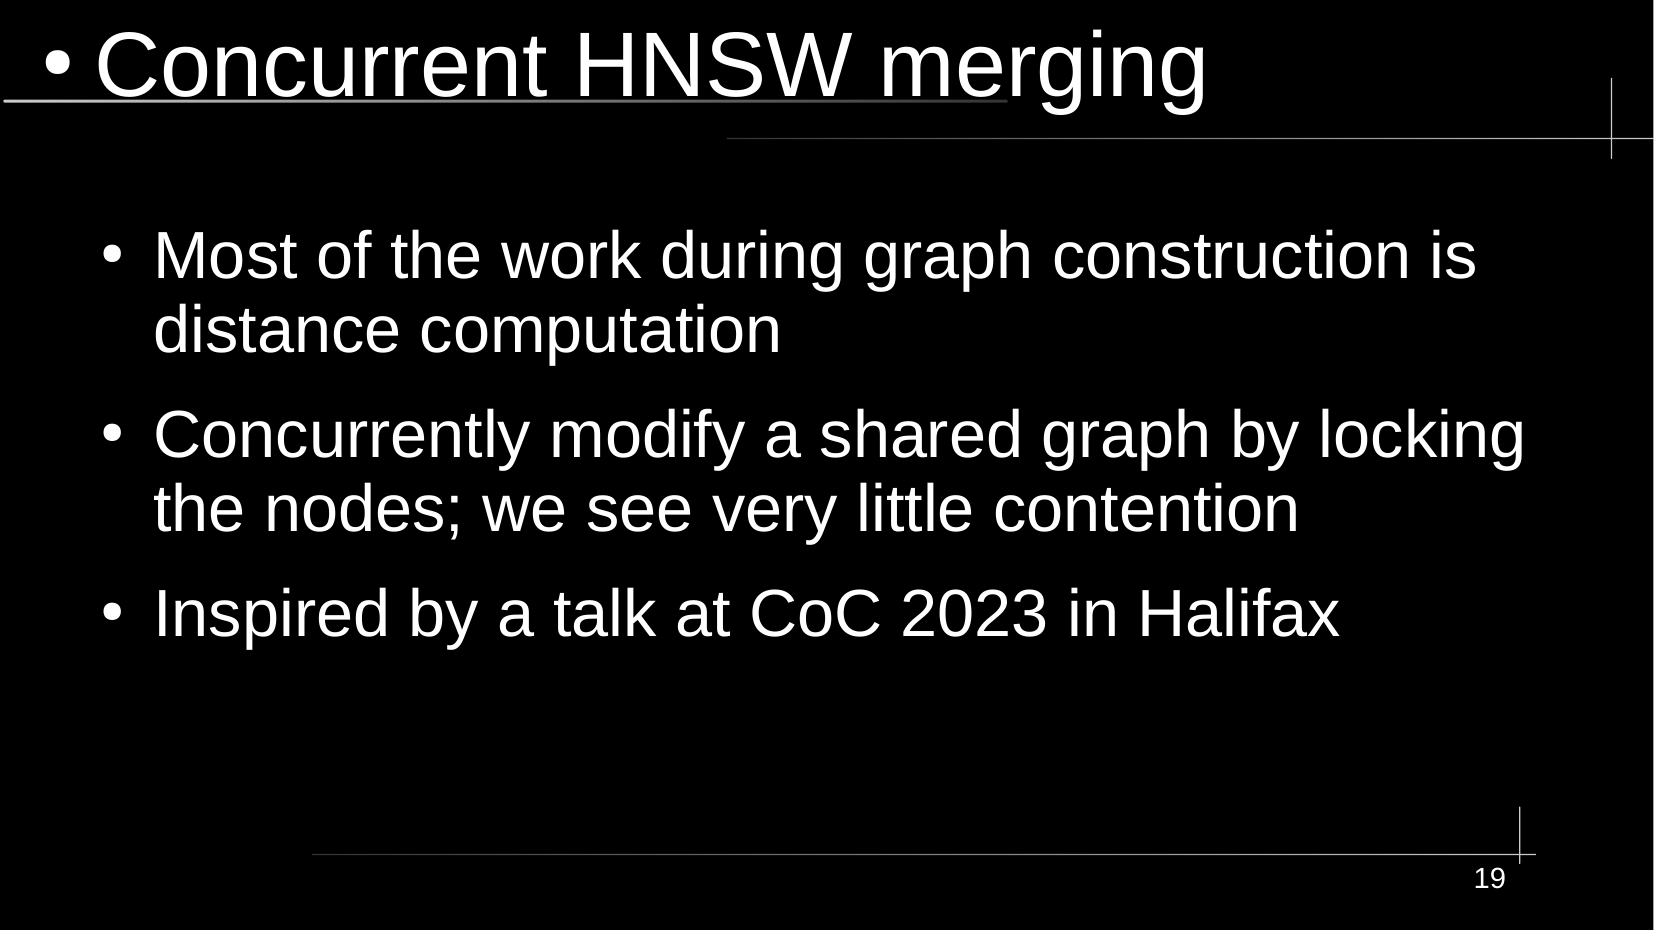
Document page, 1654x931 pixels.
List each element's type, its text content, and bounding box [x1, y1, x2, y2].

list Most of the work during graph construction is distance computation Concurrently modify a shared graph by locking the nodes; we see very little contention Inspired by a talk at CoC 2023 in Halifax [82, 217, 1571, 758]
title Concurrent HNSW merging [23, 11, 1589, 119]
